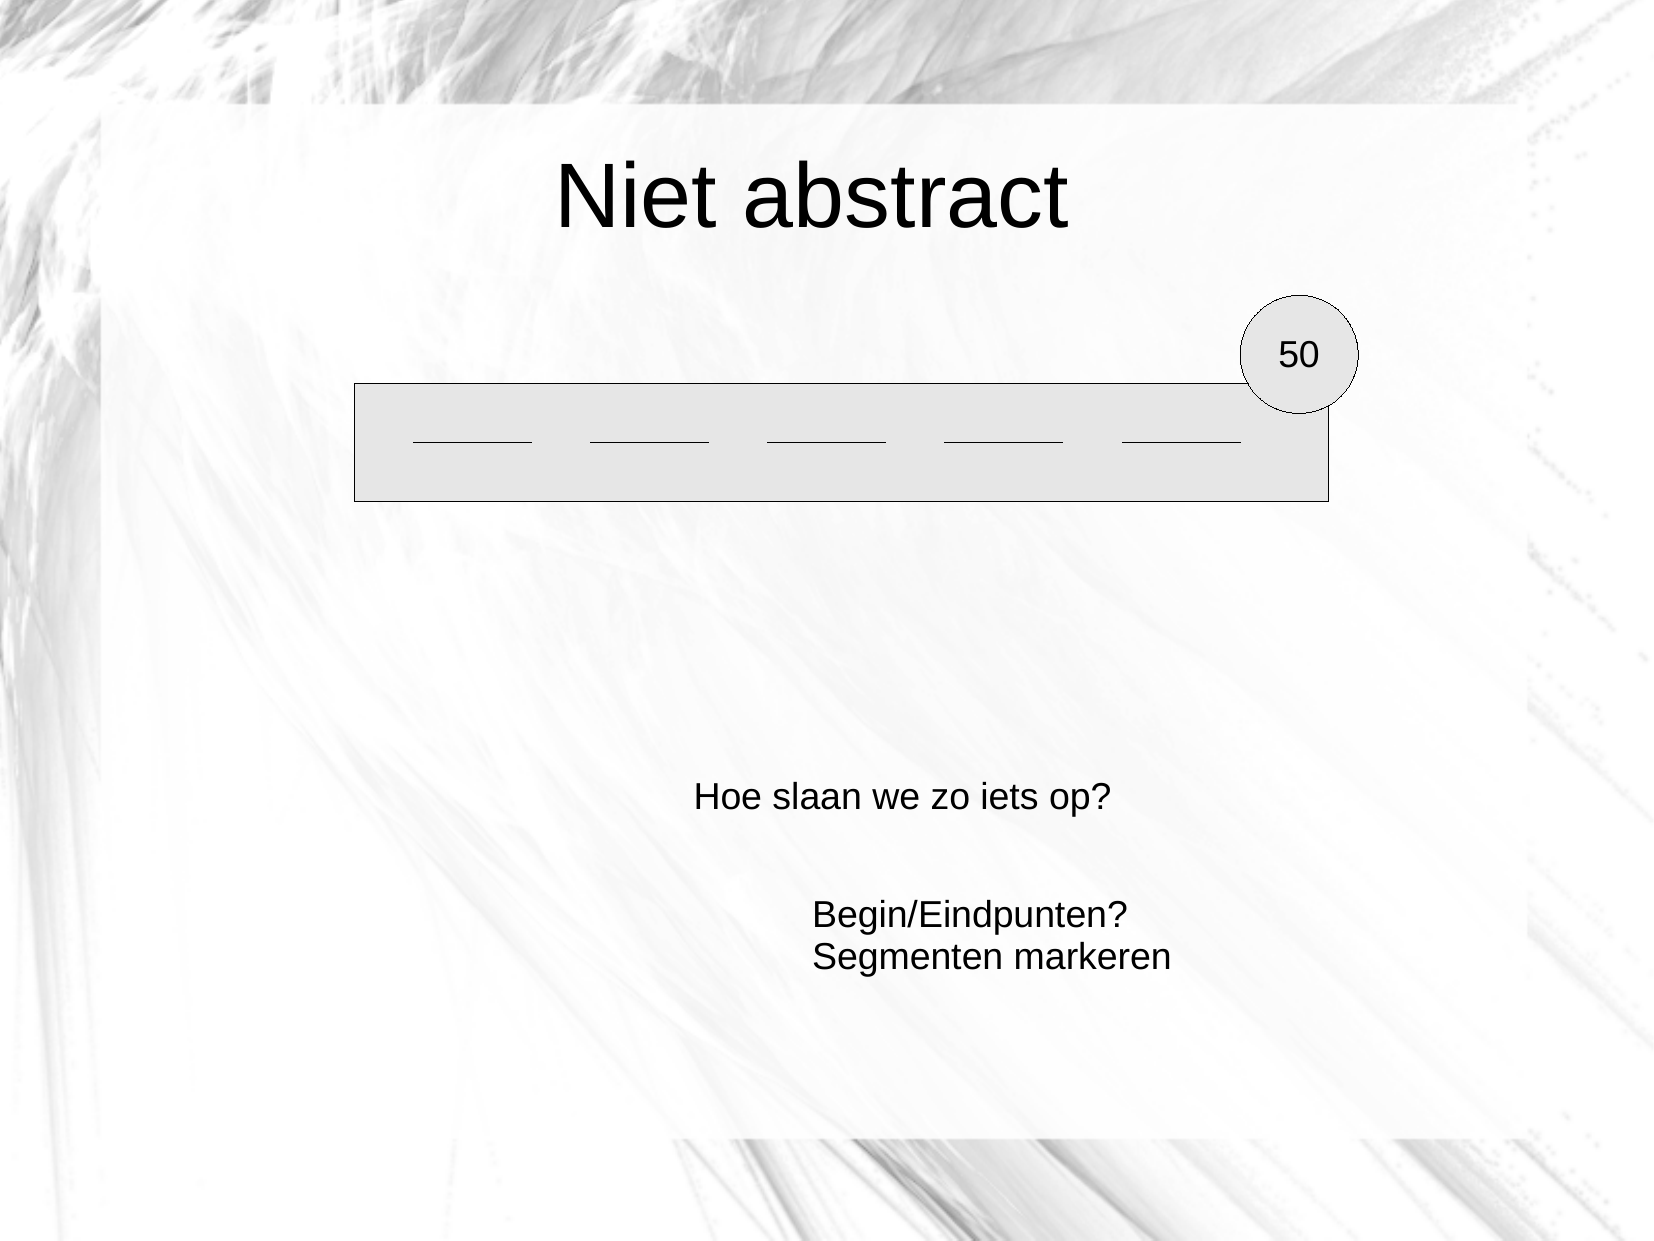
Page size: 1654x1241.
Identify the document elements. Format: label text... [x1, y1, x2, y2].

text_box 50 [1240, 295, 1359, 414]
title Niet abstract [118, 112, 1506, 281]
text_box [354, 383, 1329, 502]
text_box Begin/Eindpunten? Segmenten markeren [797, 885, 1188, 985]
picture [0, 0, 1654, 1241]
text_box Hoe slaan we zo iets op? [678, 767, 1129, 825]
